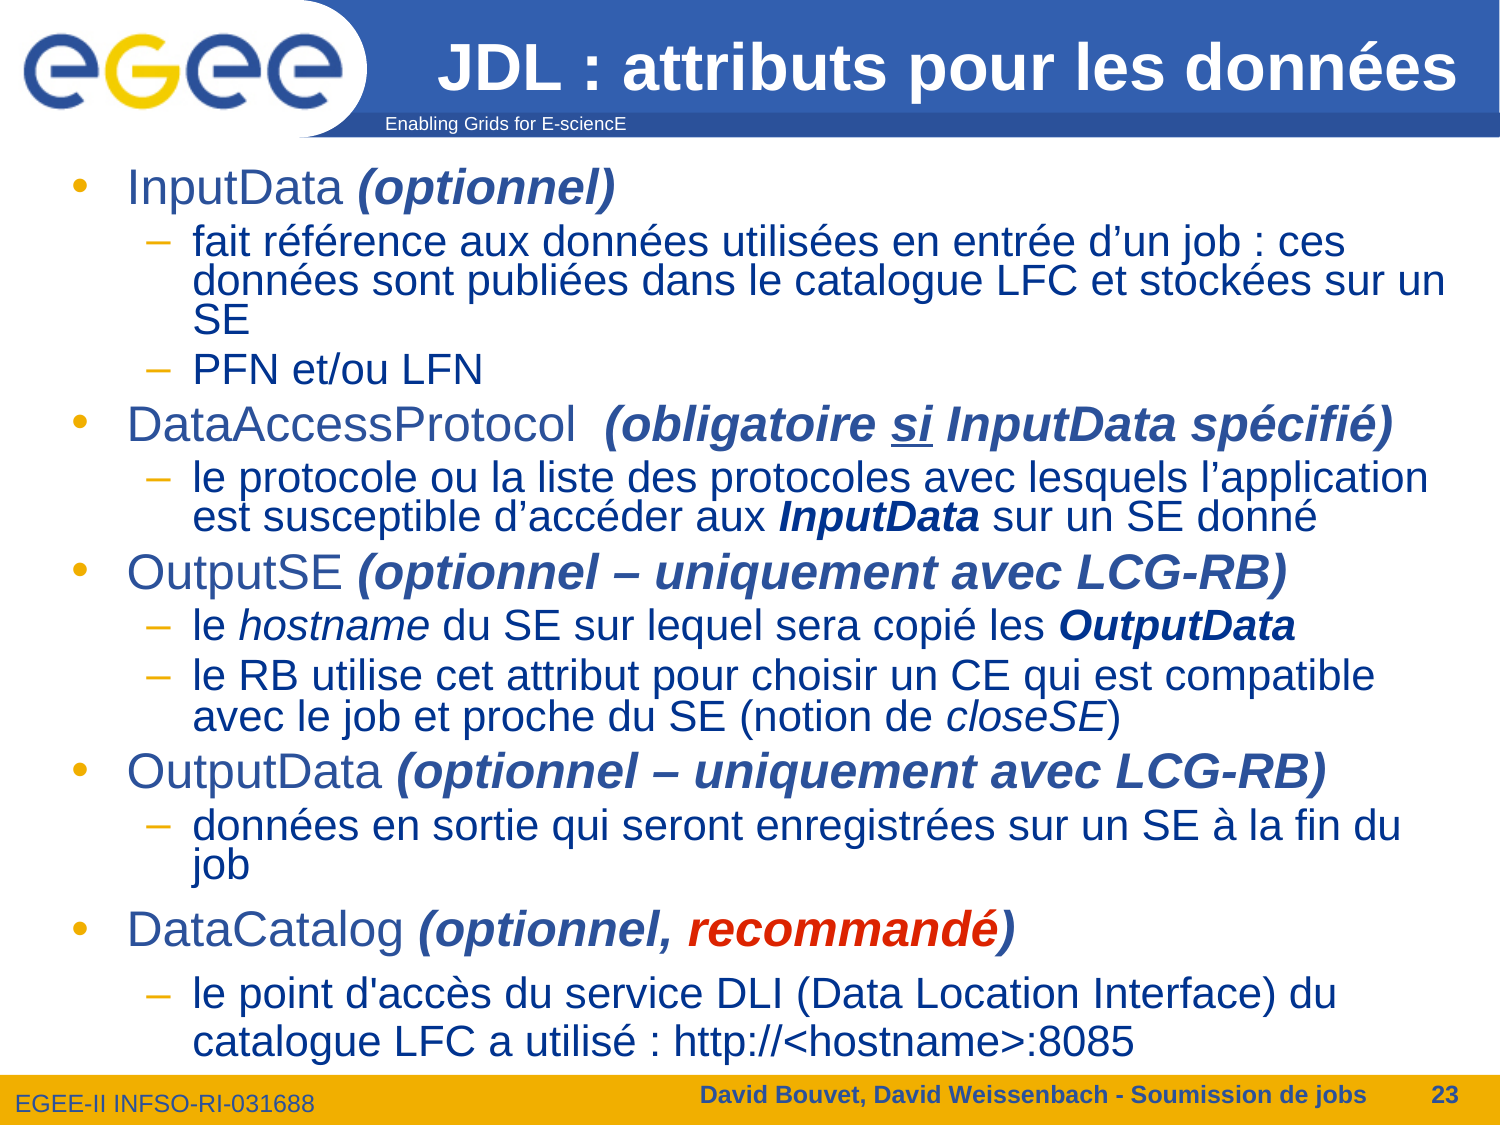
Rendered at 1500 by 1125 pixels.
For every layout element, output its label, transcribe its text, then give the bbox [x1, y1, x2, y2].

picture [18, 30, 349, 112]
list InputData (optionnel)‏ fait référence aux données utilisées en entrée d’un job : ces données sont publiées dans le catalogue LFC et stockées sur un SE PFN et/ou LFN DataAccessProtocol (obligatoire si InputData spécifié)‏ le protocole ou la liste des protocoles avec lesquels l’application est susceptible d’accéder aux InputData sur un SE donné OutputSE (optionnel – uniquement avec LCG-RB)‏ le hostname du SE sur lequel sera copié les OutputData le RB utilise cet attribut pour choisir un CE qui est compatible avec le job et proche du SE (notion de closeSE)‏ OutputData (optionnel – uniquement avec LCG-RB)‏ données en sortie qui seront enregistrées sur un SE à la fin du job DataCatalog (optionnel, recommandé)‏ le point d'accès du service DLI (Data Location Interface) du catalogue LFC a utilisé : http://<hostname>:8085 [56, 159, 1466, 1074]
title JDL : attributs pour les données [369, 10, 1475, 124]
